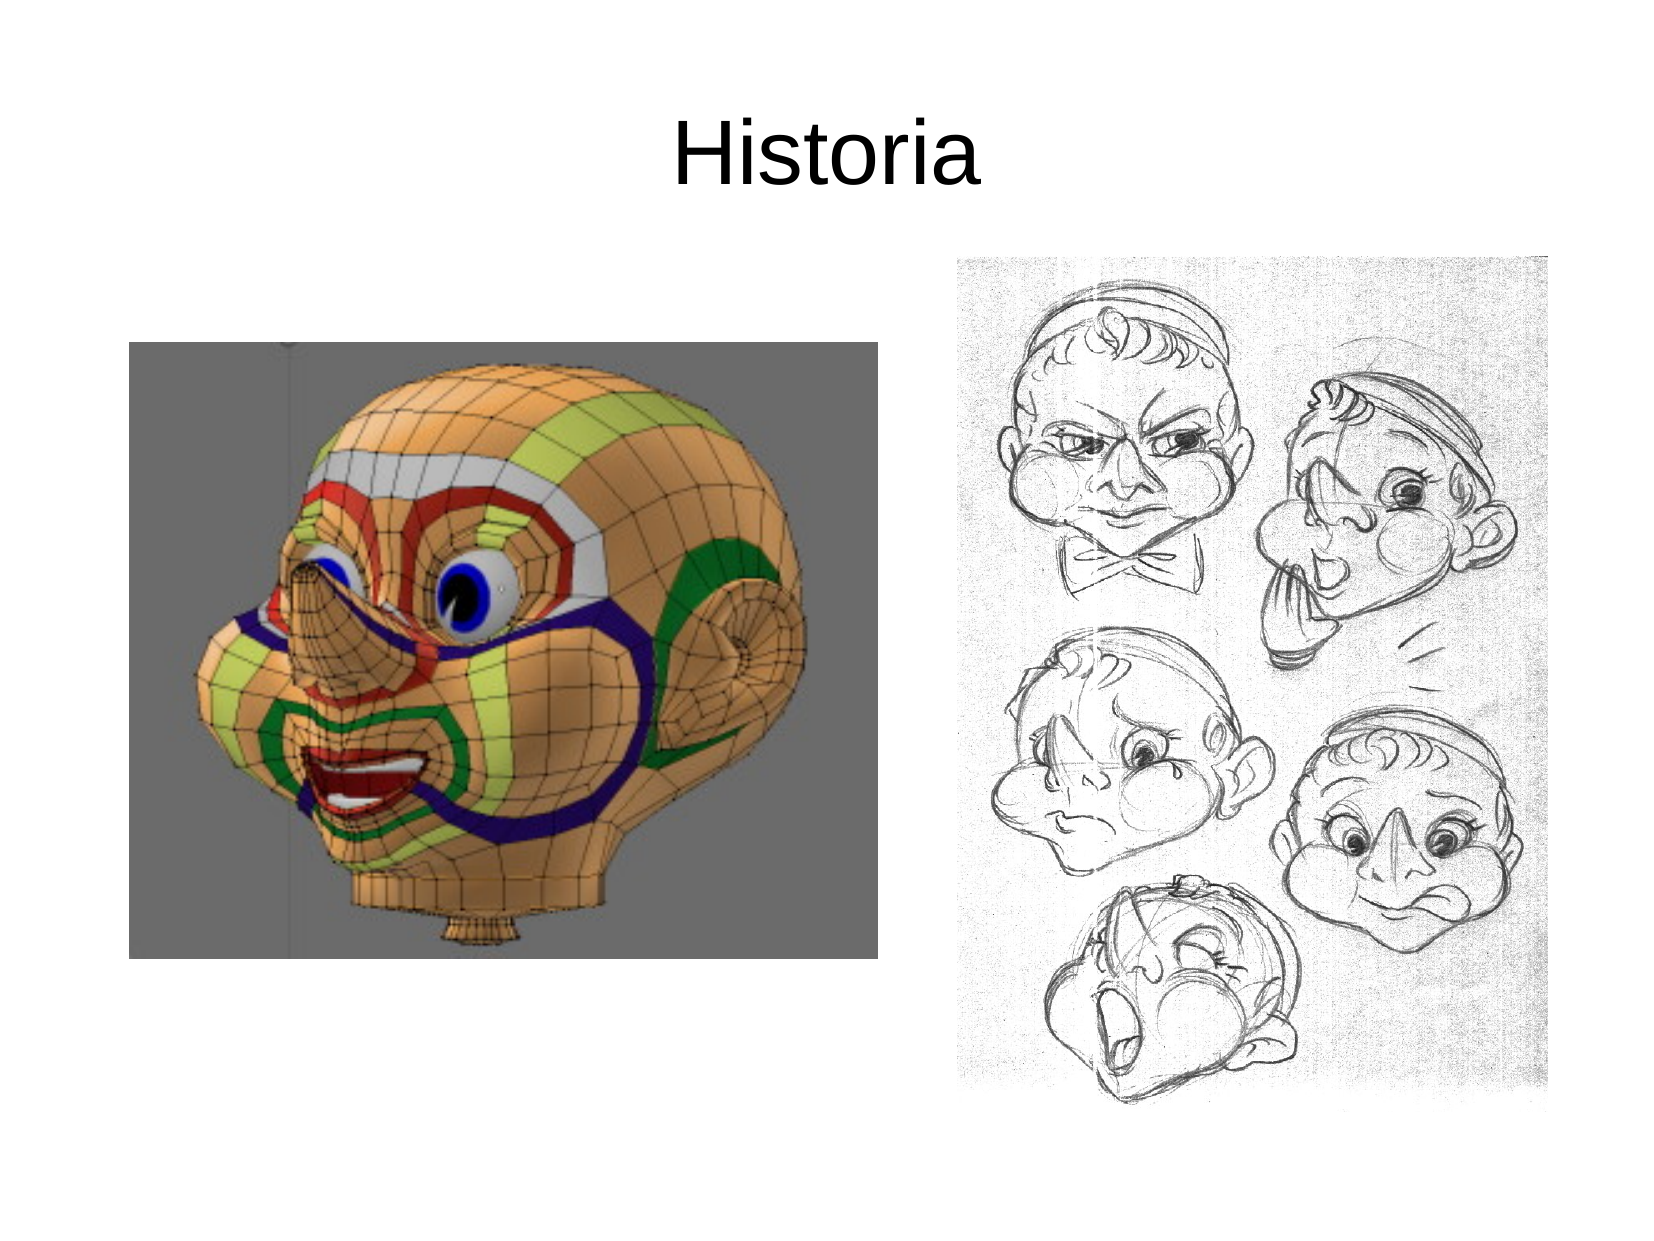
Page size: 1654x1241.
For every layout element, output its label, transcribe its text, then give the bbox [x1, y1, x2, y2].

title Historia [82, 49, 1571, 257]
picture [957, 256, 1548, 1112]
picture [129, 342, 878, 959]
